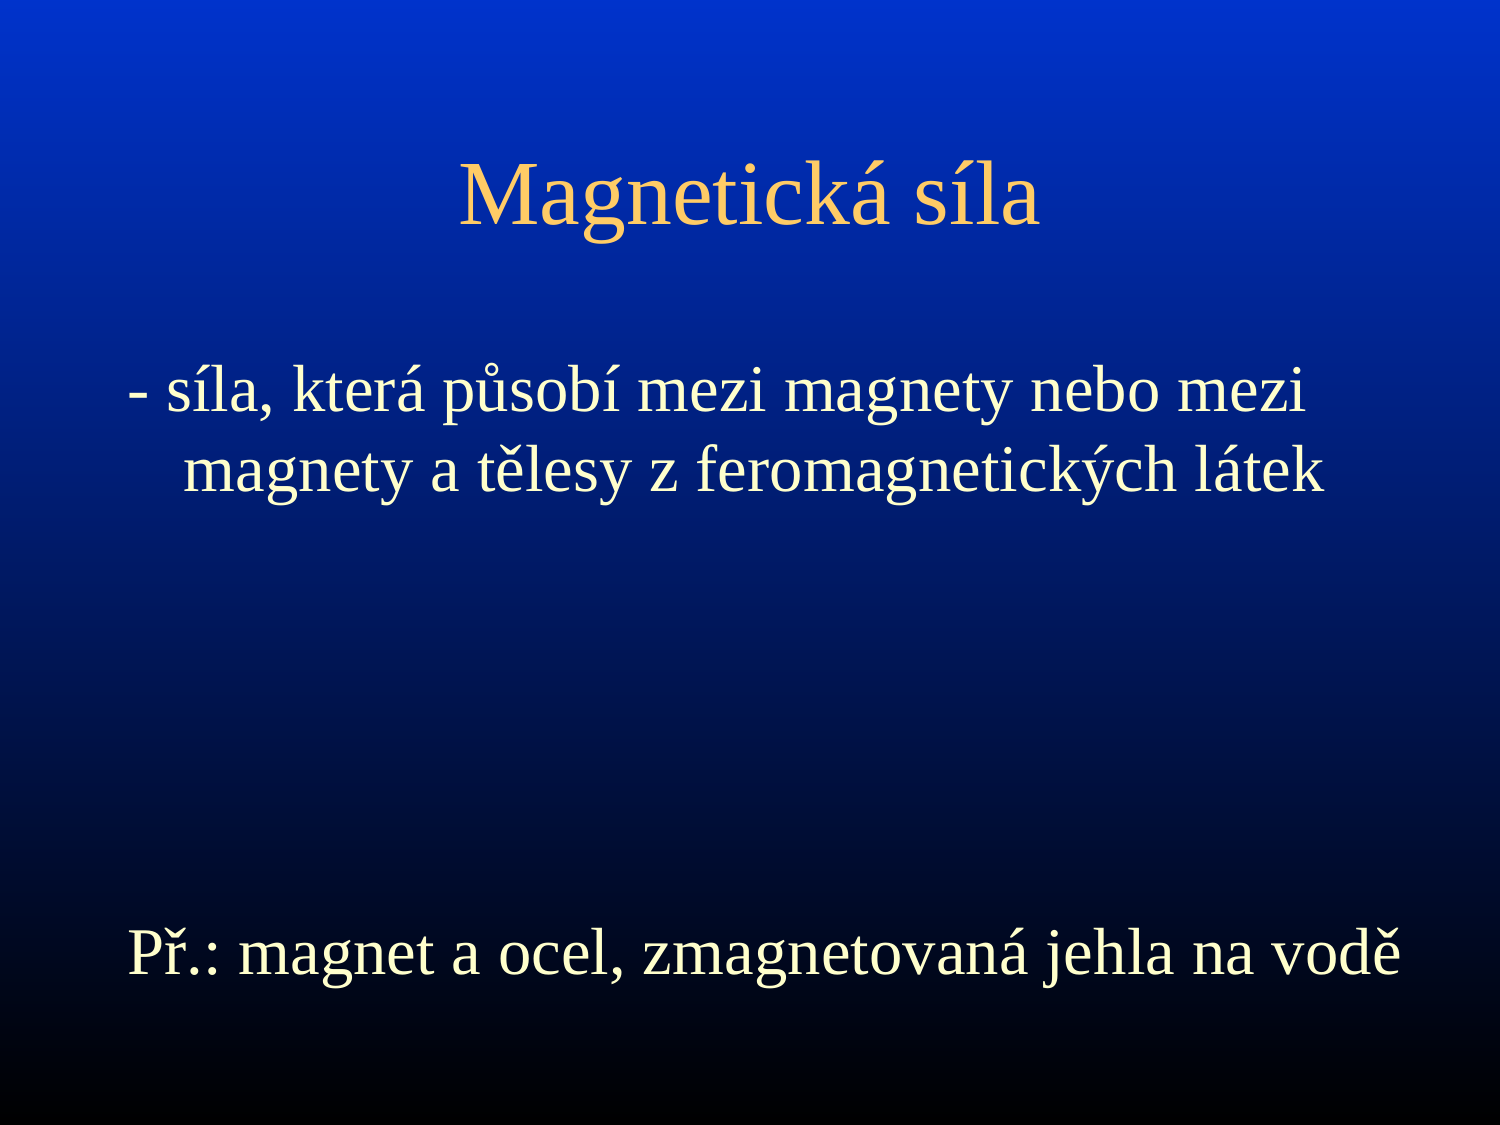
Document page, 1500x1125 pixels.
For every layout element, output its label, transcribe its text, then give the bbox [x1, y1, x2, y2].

list - síla, která působí mezi magnety nebo mezi magnety a tělesy z feromagnetických látek Př.: magnet a ocel, zmagnetovaná jehla na vodě [112, 337, 1438, 1013]
title Magnetická síla [112, 37, 1388, 250]
